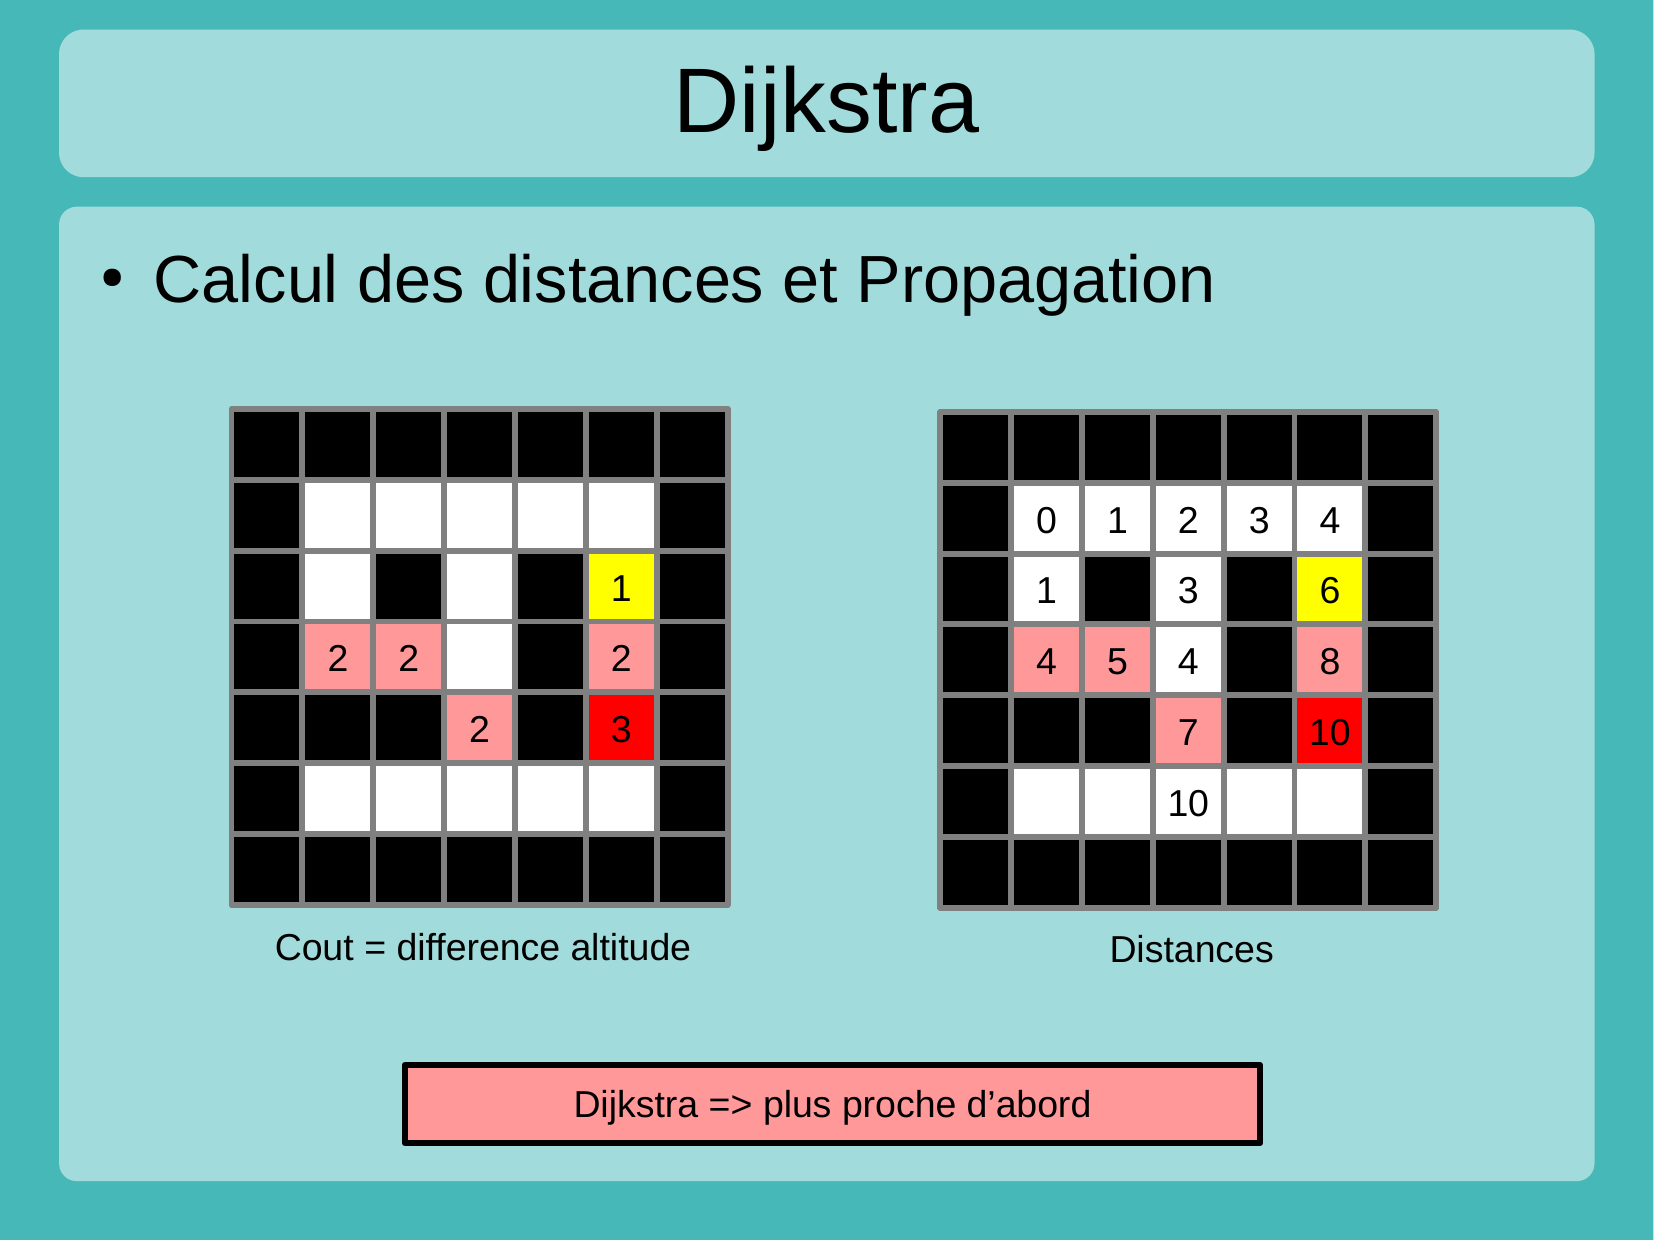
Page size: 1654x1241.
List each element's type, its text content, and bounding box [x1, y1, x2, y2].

text_box Distances [911, 921, 1473, 979]
text_box 4 [1011, 624, 1082, 695]
text_box 2 [302, 621, 374, 692]
text_box 2 [374, 621, 444, 692]
text_box 1 [1011, 553, 1082, 624]
text_box 2 [585, 621, 657, 692]
text_box 2 [444, 692, 514, 763]
text_box 1 [585, 550, 657, 621]
text_box 10 [1294, 695, 1366, 766]
text_box 3 [1152, 553, 1223, 624]
text_box 1 [1082, 482, 1152, 553]
text_box 8 [1294, 624, 1366, 695]
list Calcul des distances et Propagation [82, 242, 1571, 962]
text_box [231, 408, 728, 905]
text_box Cout = difference altitude [202, 918, 764, 976]
text_box 3 [1223, 482, 1294, 553]
text_box Dijkstra => plus proche d’abord [405, 1065, 1261, 1144]
text_box 6 [1294, 553, 1366, 624]
text_box 4 [1294, 482, 1366, 553]
text_box 3 [585, 692, 657, 763]
text_box 10 [1152, 766, 1223, 837]
title Dijkstra [0, 41, 1654, 160]
text_box 2 [1152, 482, 1223, 553]
text_box 7 [1152, 695, 1223, 766]
text_box 0 [1011, 482, 1082, 553]
text_box 4 [1152, 624, 1223, 695]
text_box 5 [1082, 624, 1152, 695]
text_box [940, 411, 1437, 908]
